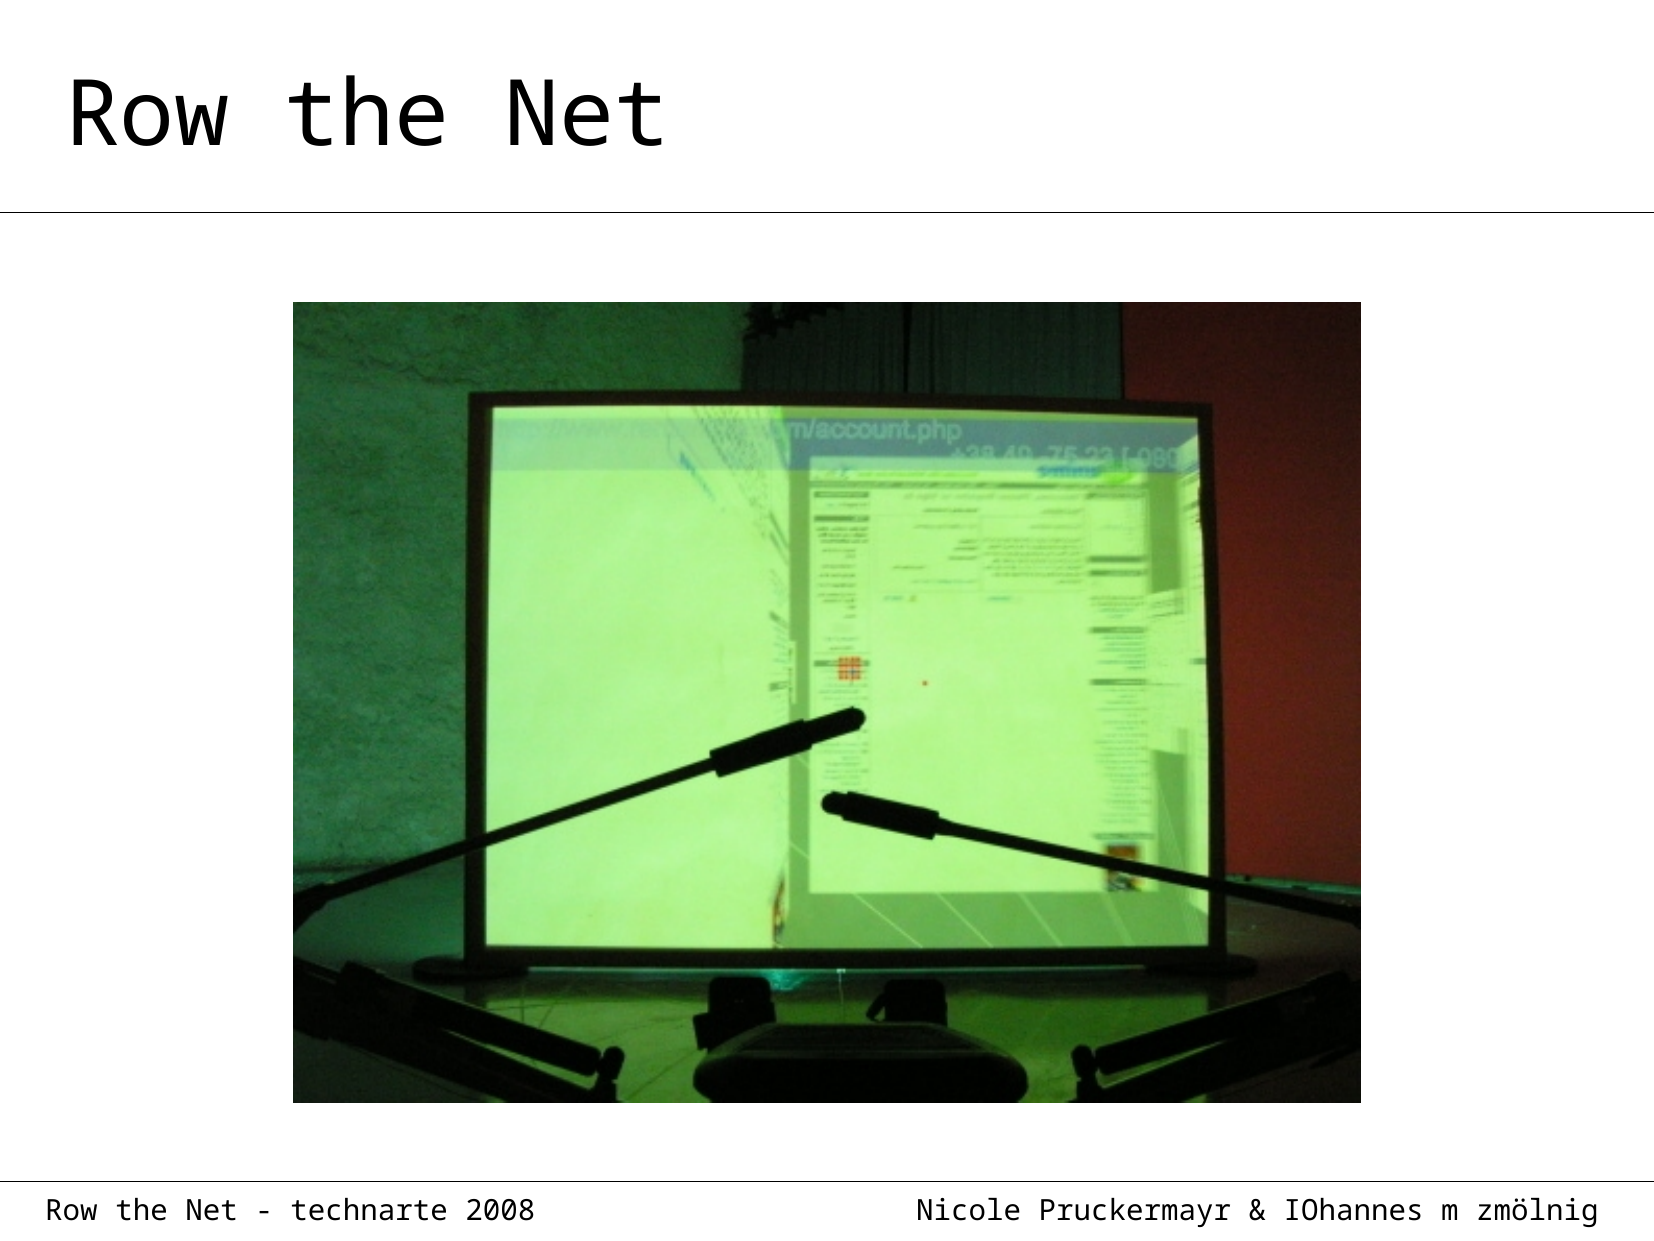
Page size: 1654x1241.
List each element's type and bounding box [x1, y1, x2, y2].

picture [293, 302, 1361, 1103]
